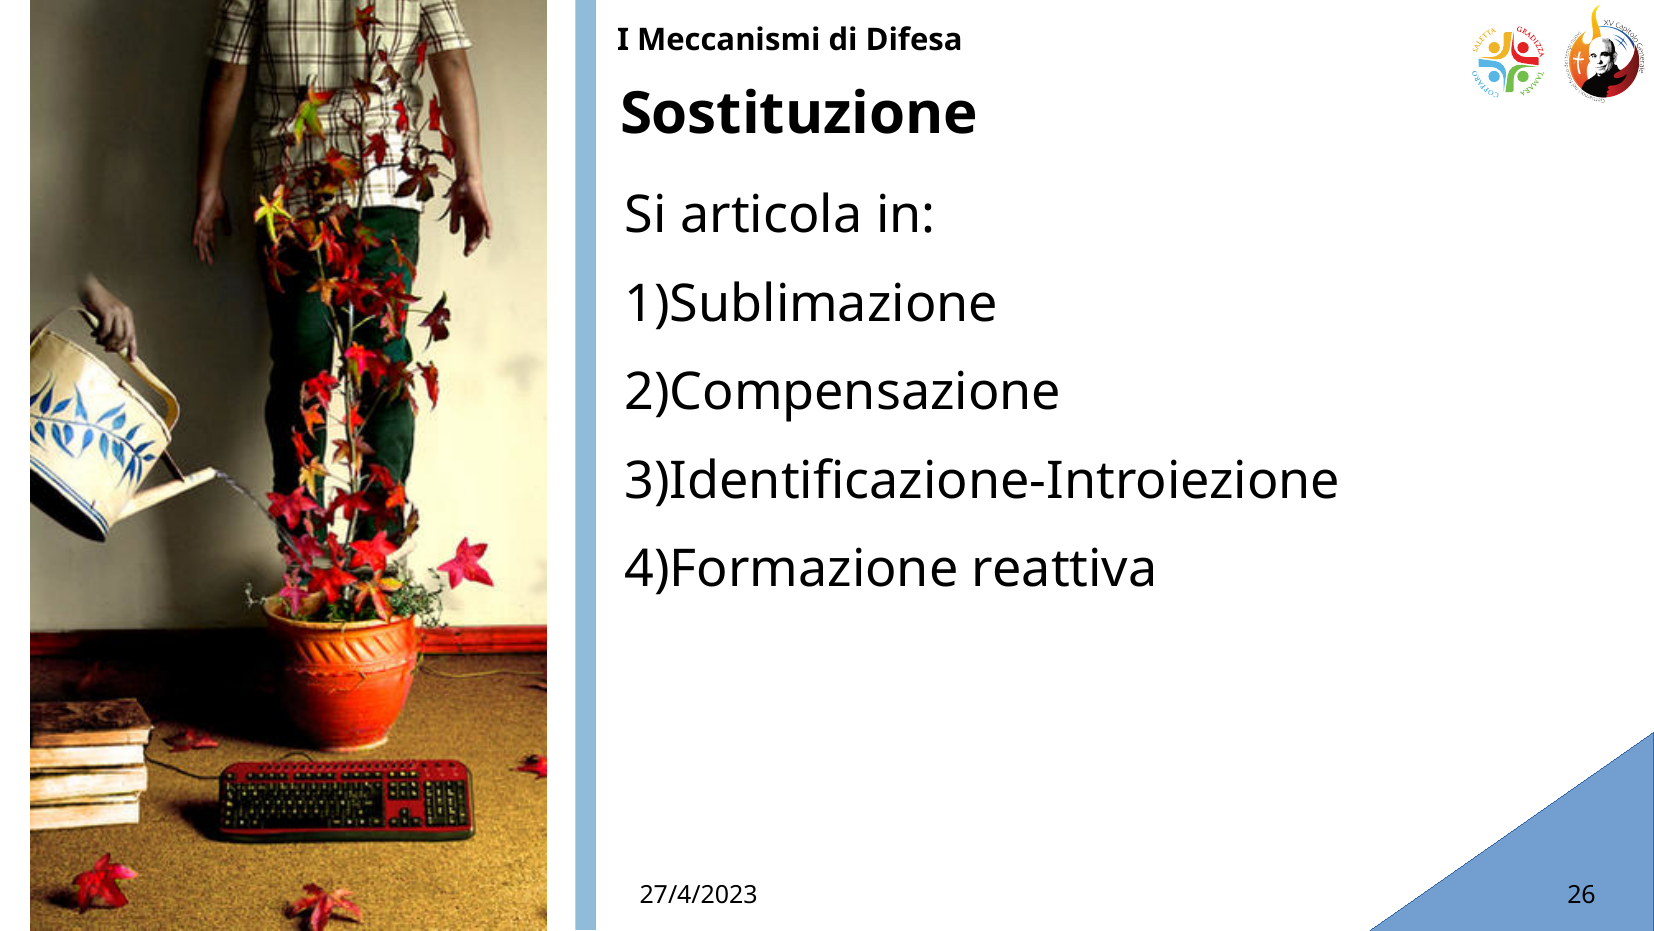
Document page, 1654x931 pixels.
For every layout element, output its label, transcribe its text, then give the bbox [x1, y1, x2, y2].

title Sostituzione [620, 70, 1617, 142]
subtitle Si articola in: Sublimazione Compensazione Identificazione-Introiezione Formazione reattiva [624, 177, 1602, 873]
text_box I Meccanismi di Difesa [602, 9, 1335, 63]
picture [30, 0, 547, 931]
picture [1563, 4, 1646, 103]
